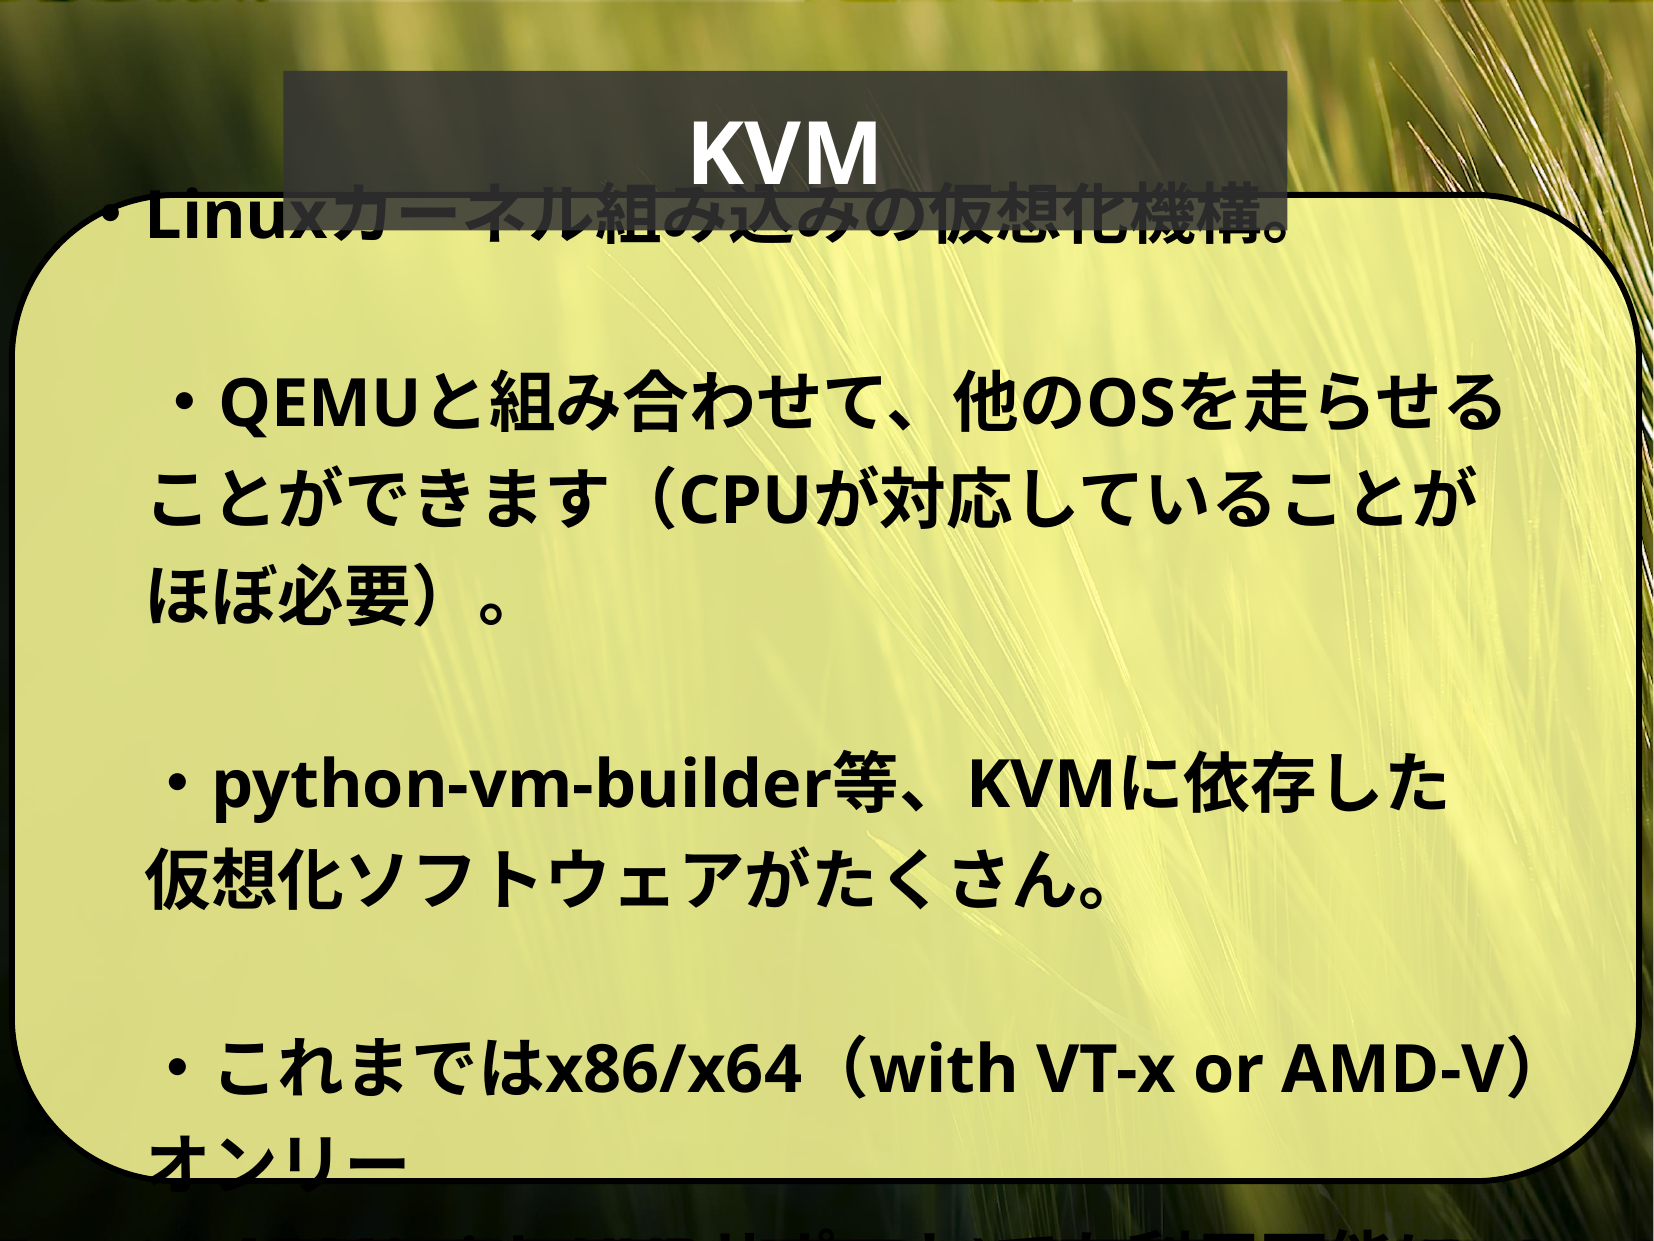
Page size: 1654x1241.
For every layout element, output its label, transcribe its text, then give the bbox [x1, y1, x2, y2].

text_box ・Linuxカーネル組み込みの仮想化機構。 ・QEMUと組み合わせて、他のOSを走らせる ことができます（CPUが対応していることが ほぼ必要）。 ・python-vm-builder等、KVMに依存した 仮想化ソフトウェアがたくさん。 ・これまではx86/x64（with VT-x or AMD-V） オンリー → ARM(with HYPサポート)でも利用可能に。 [11, 194, 1640, 1182]
picture [823, 1232, 830, 1240]
picture [0, 0, 1654, 1241]
text_box KVM [283, 70, 1288, 231]
